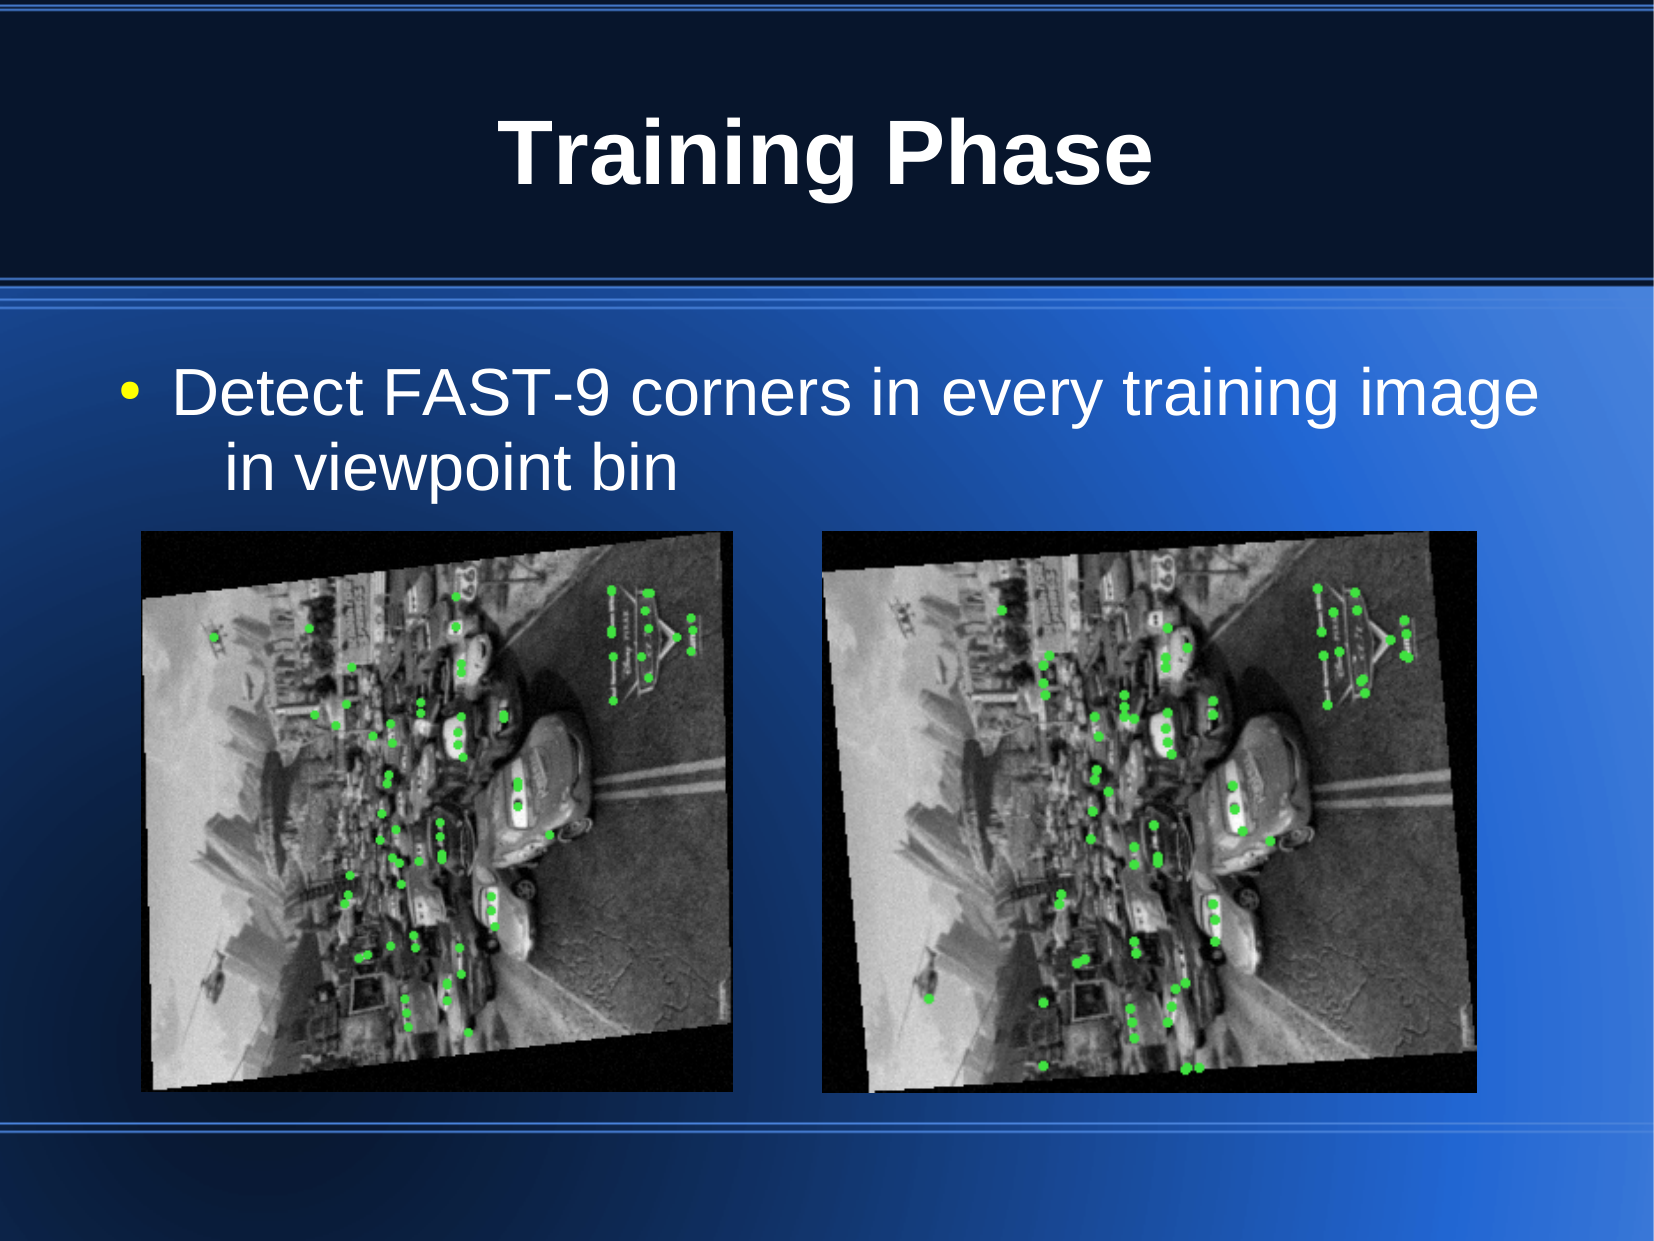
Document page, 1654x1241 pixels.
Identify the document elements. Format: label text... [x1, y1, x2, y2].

title Training Phase [82, 49, 1571, 257]
list Detect FAST-9 corners in every training image in viewpoint bin [82, 355, 1571, 1058]
picture [0, 0, 1654, 1241]
